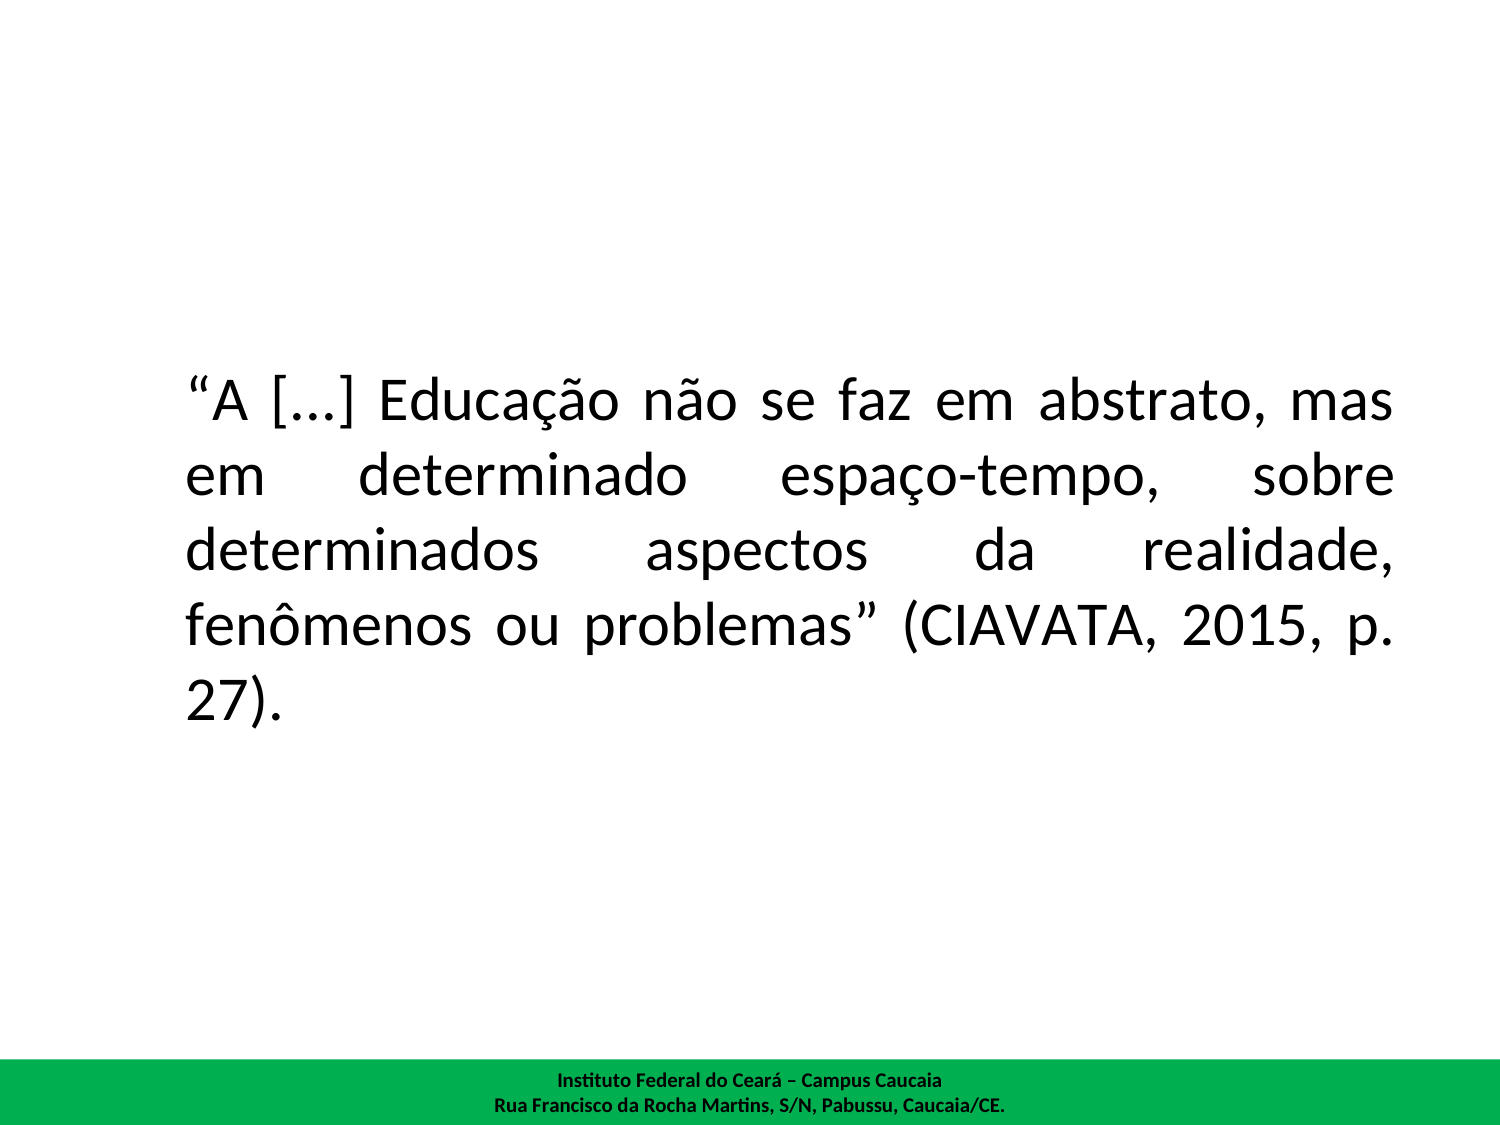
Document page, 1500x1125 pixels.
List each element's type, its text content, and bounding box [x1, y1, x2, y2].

text_box “A [...] Educação não se faz em abstrato, mas em determinado espaço-tempo, sobre determinados aspectos da realidade, fenômenos ou problemas” (CIAVATA, 2015, p. 27). [171, 350, 1412, 741]
